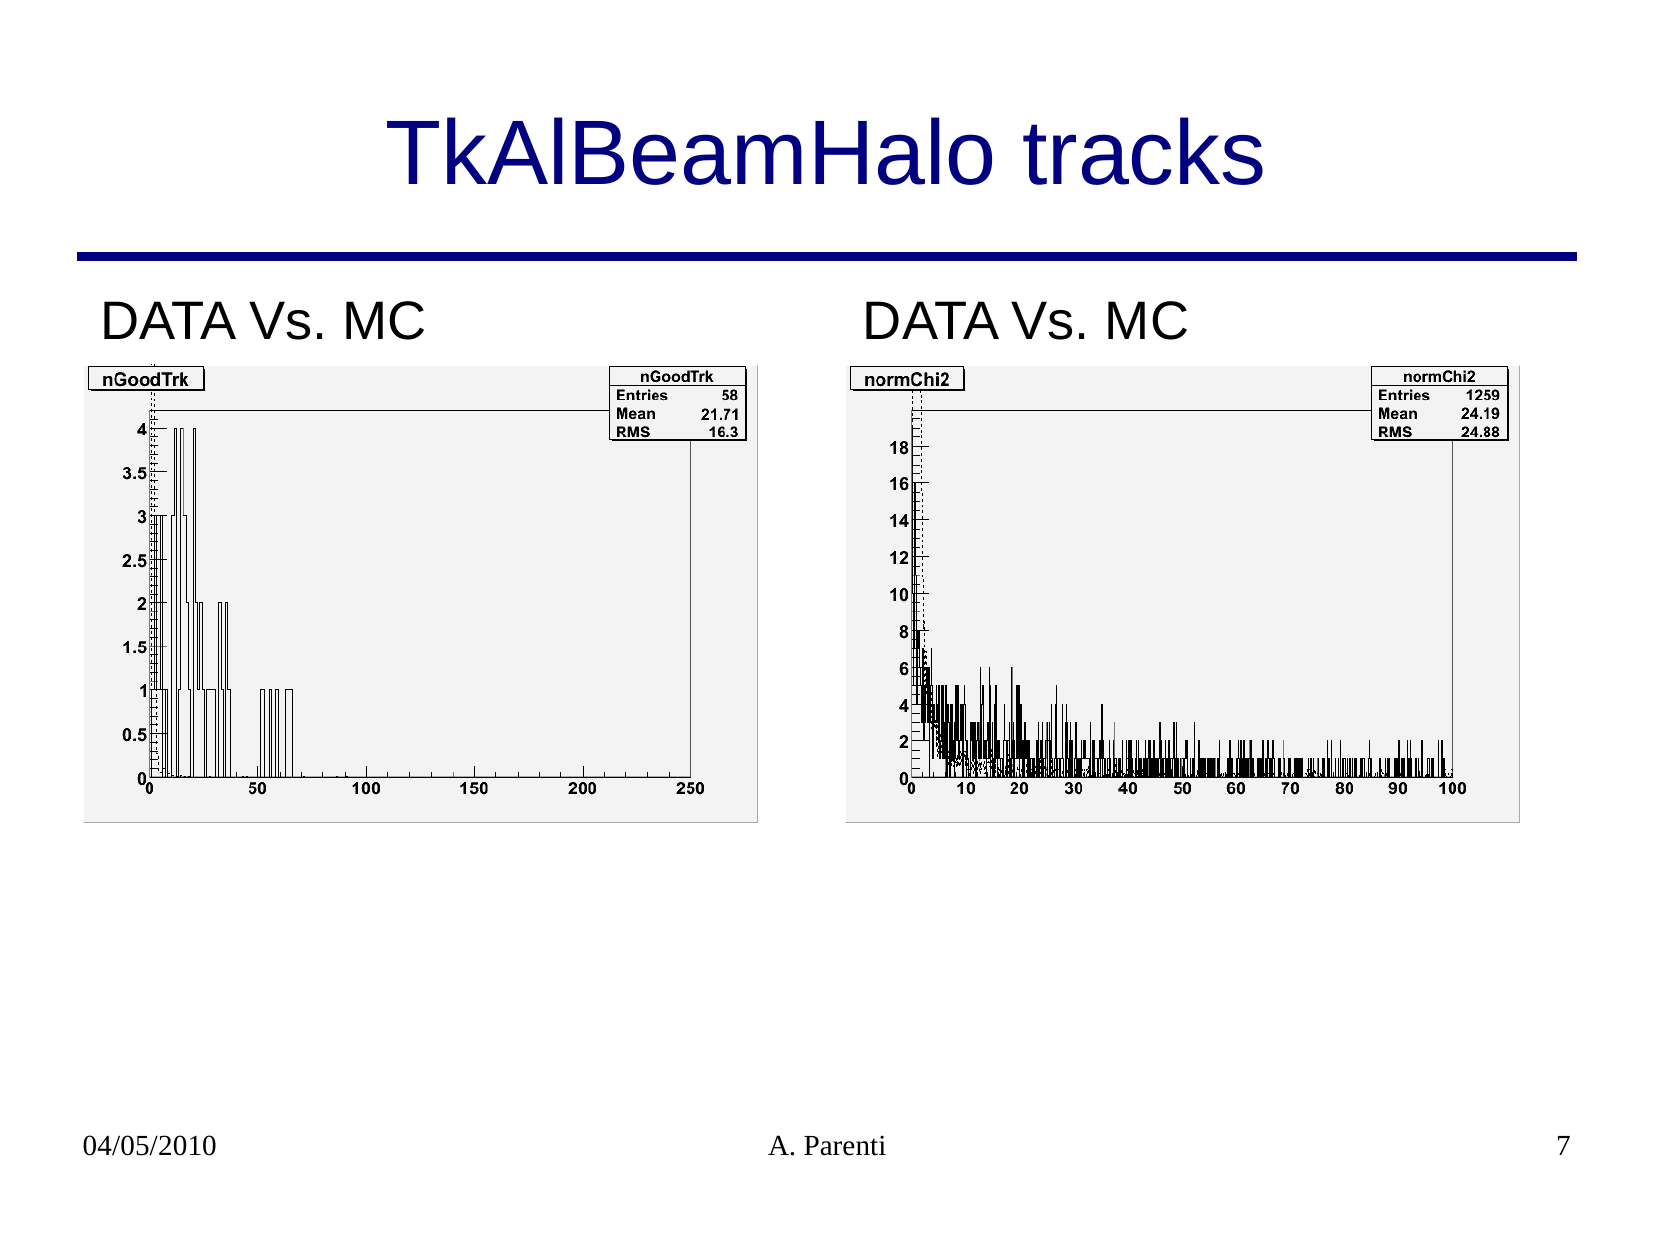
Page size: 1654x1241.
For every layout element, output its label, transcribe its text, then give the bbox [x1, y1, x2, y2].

title TkAlBeamHalo tracks [82, 49, 1571, 257]
list DATA Vs. MC [845, 290, 1572, 1094]
picture [844, 364, 1520, 823]
picture [82, 364, 758, 823]
list DATA Vs. MC [82, 290, 809, 1109]
